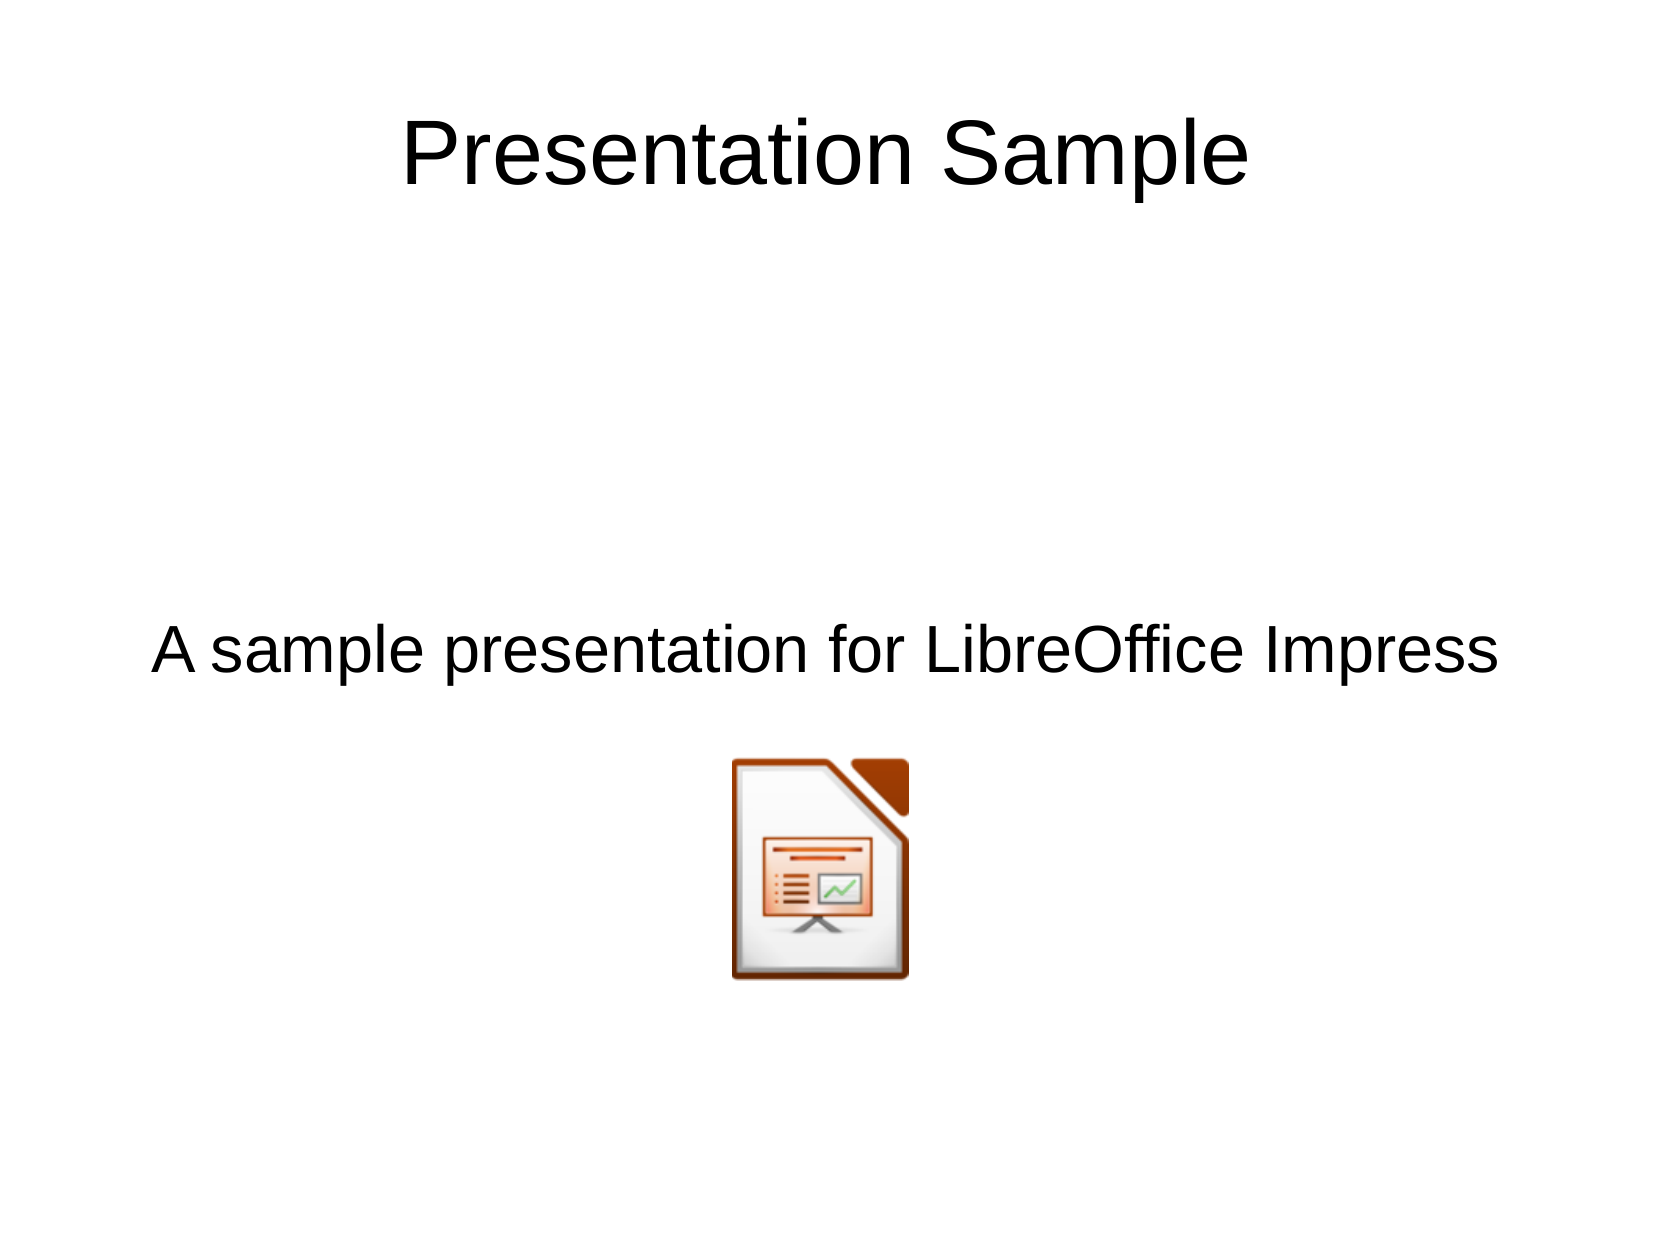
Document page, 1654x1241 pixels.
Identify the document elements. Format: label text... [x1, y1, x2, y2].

subtitle A sample presentation for LibreOffice Impress [82, 290, 1571, 1010]
title Presentation Sample [82, 49, 1571, 257]
picture [732, 756, 909, 981]
